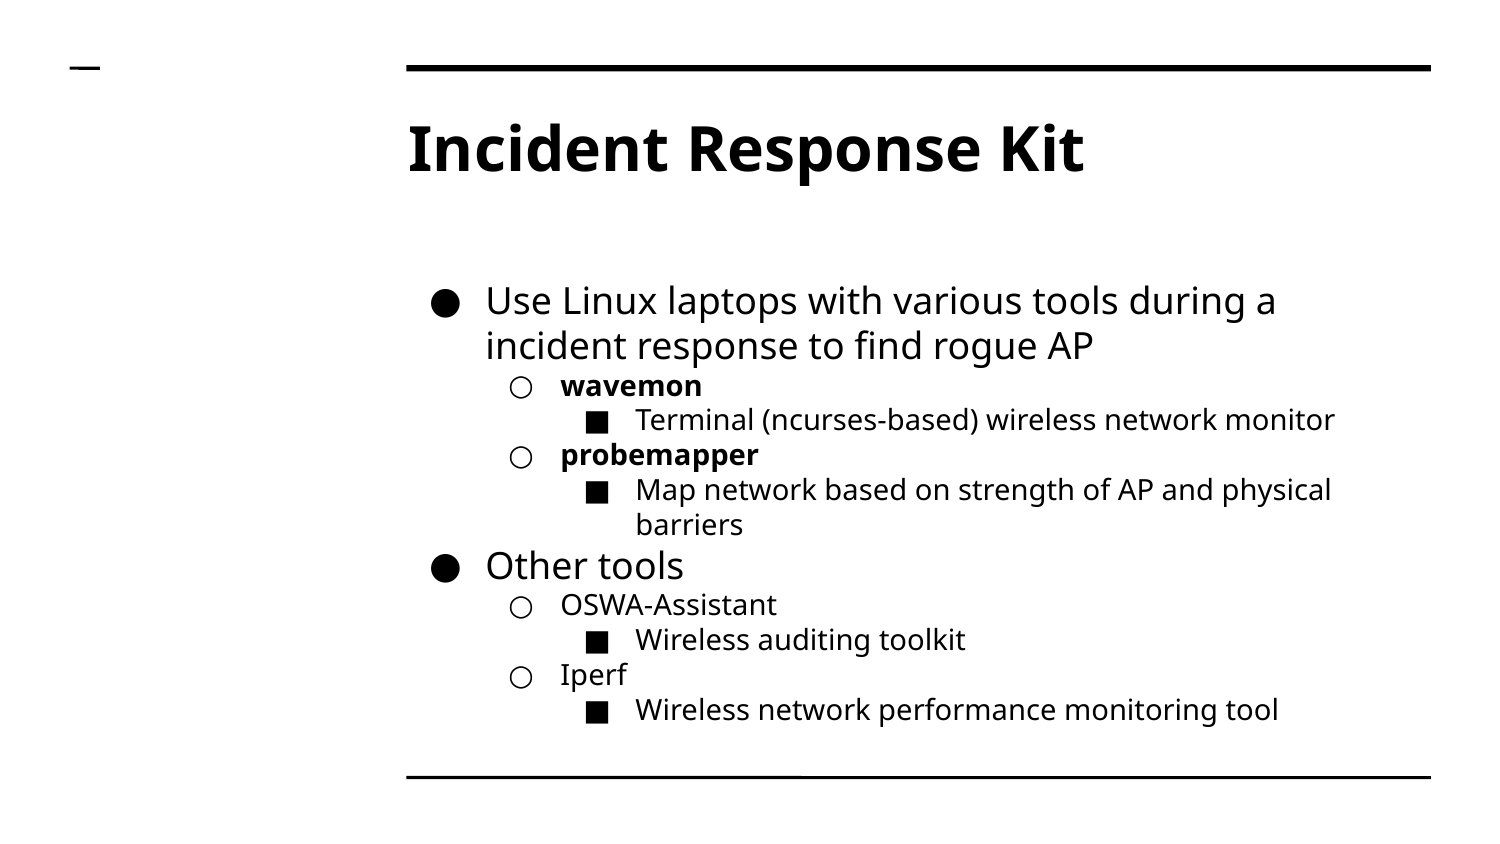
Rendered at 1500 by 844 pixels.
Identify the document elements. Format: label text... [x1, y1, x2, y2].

list Use Linux laptops with various tools during a incident response to find rogue AP wavemon Terminal (ncurses-based) wireless network monitor probemapper Map network based on strength of AP and physical barriers Other tools OSWA-Assistant Wireless auditing toolkit Iperf Wireless network performance monitoring tool [395, 261, 1433, 755]
title Incident Response Kit [393, 94, 1431, 199]
